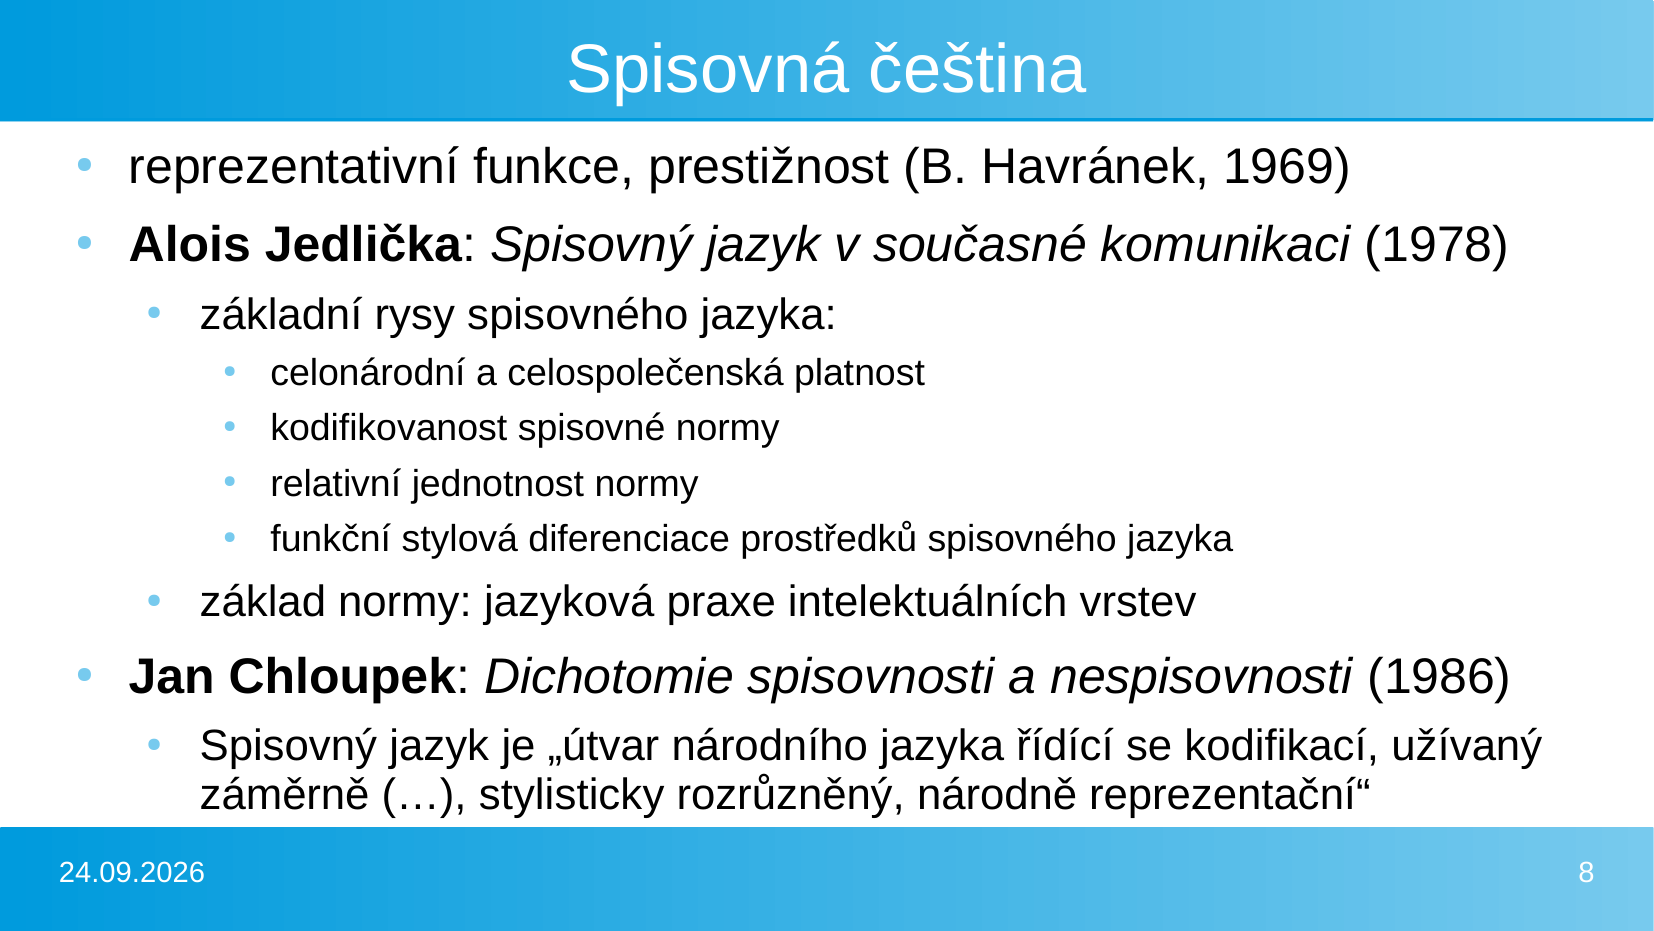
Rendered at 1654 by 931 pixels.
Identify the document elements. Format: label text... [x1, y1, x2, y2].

title Spisovná čeština [59, 29, 1595, 108]
list reprezentativní funkce, prestižnost (B. Havránek, 1969) Alois Jedlička: Spisovný jazyk v současné komunikaci (1978) základní rysy spisovného jazyka: celonárodní a celospolečenská platnost kodifikovanost spisovné normy relativní jednotnost normy funkční stylová diferenciace prostředků spisovného jazyka základ normy: jazyková praxe intelektuálních vrstev Jan Chloupek: Dichotomie spisovnosti a nespisovnosti (1986) Spisovný jazyk je „útvar národního jazyka řídící se kodifikací, užívaný záměrně (…), stylisticky rozrůzněný, národně reprezentační“ [57, 138, 1594, 827]
